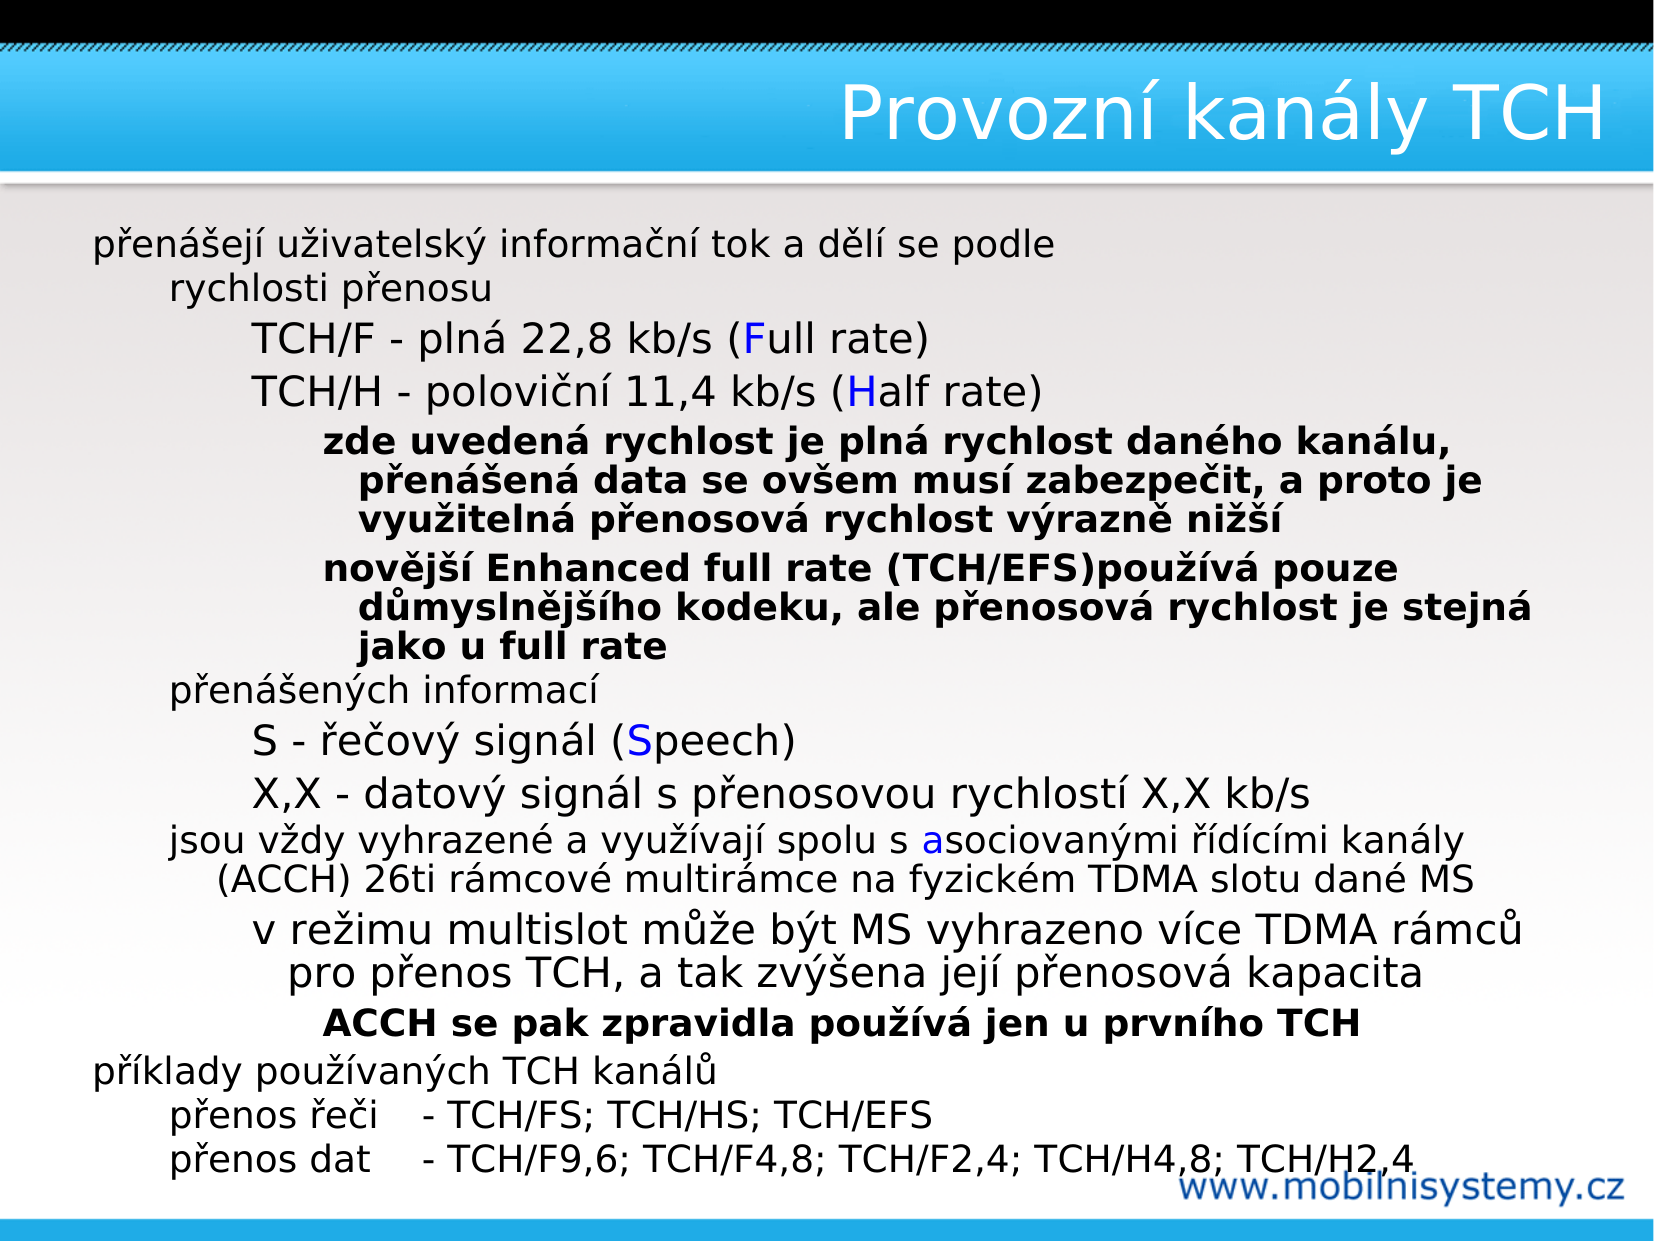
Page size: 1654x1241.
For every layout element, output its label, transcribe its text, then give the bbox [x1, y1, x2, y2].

picture [0, 0, 1654, 1241]
title Provozní kanály TCH [29, 41, 1624, 185]
list přenášejí uživatelský informační tok a dělí se podle rychlosti přenosu TCH/F - plná 22,8 kb/s (Full rate) TCH/H - poloviční 11,4 kb/s (Half rate) zde uvedená rychlost je plná rychlost daného kanálu, přenášená data se ovšem musí zabezpečit, a proto je využitelná přenosová rychlost výrazně nižší novější Enhanced full rate (TCH/EFS)používá pouze důmyslnějšího kodeku, ale přenosová rychlost je stejná jako u full rate přenášených informací S - řečový signál (Speech) X,X - datový signál s přenosovou rychlostí X,X kb/s jsou vždy vyhrazené a využívají spolu s asociovanými řídícími kanály (ACCH) 26ti rámcové multirámce na fyzickém TDMA slotu dané MS v režimu multislot může být MS vyhrazeno více TDMA rámců pro přenos TCH, a tak zvýšena její přenosová kapacita ACCH se pak zpravidla používá jen u prvního TCH příklady používaných TCH kanálů přenos řeči - TCH/FS; TCH/HS; TCH/EFS přenos dat - TCH/F9,6; TCH/F4,8; TCH/F2,4; TCH/H4,8; TCH/H2,4 [32, 218, 1595, 1193]
